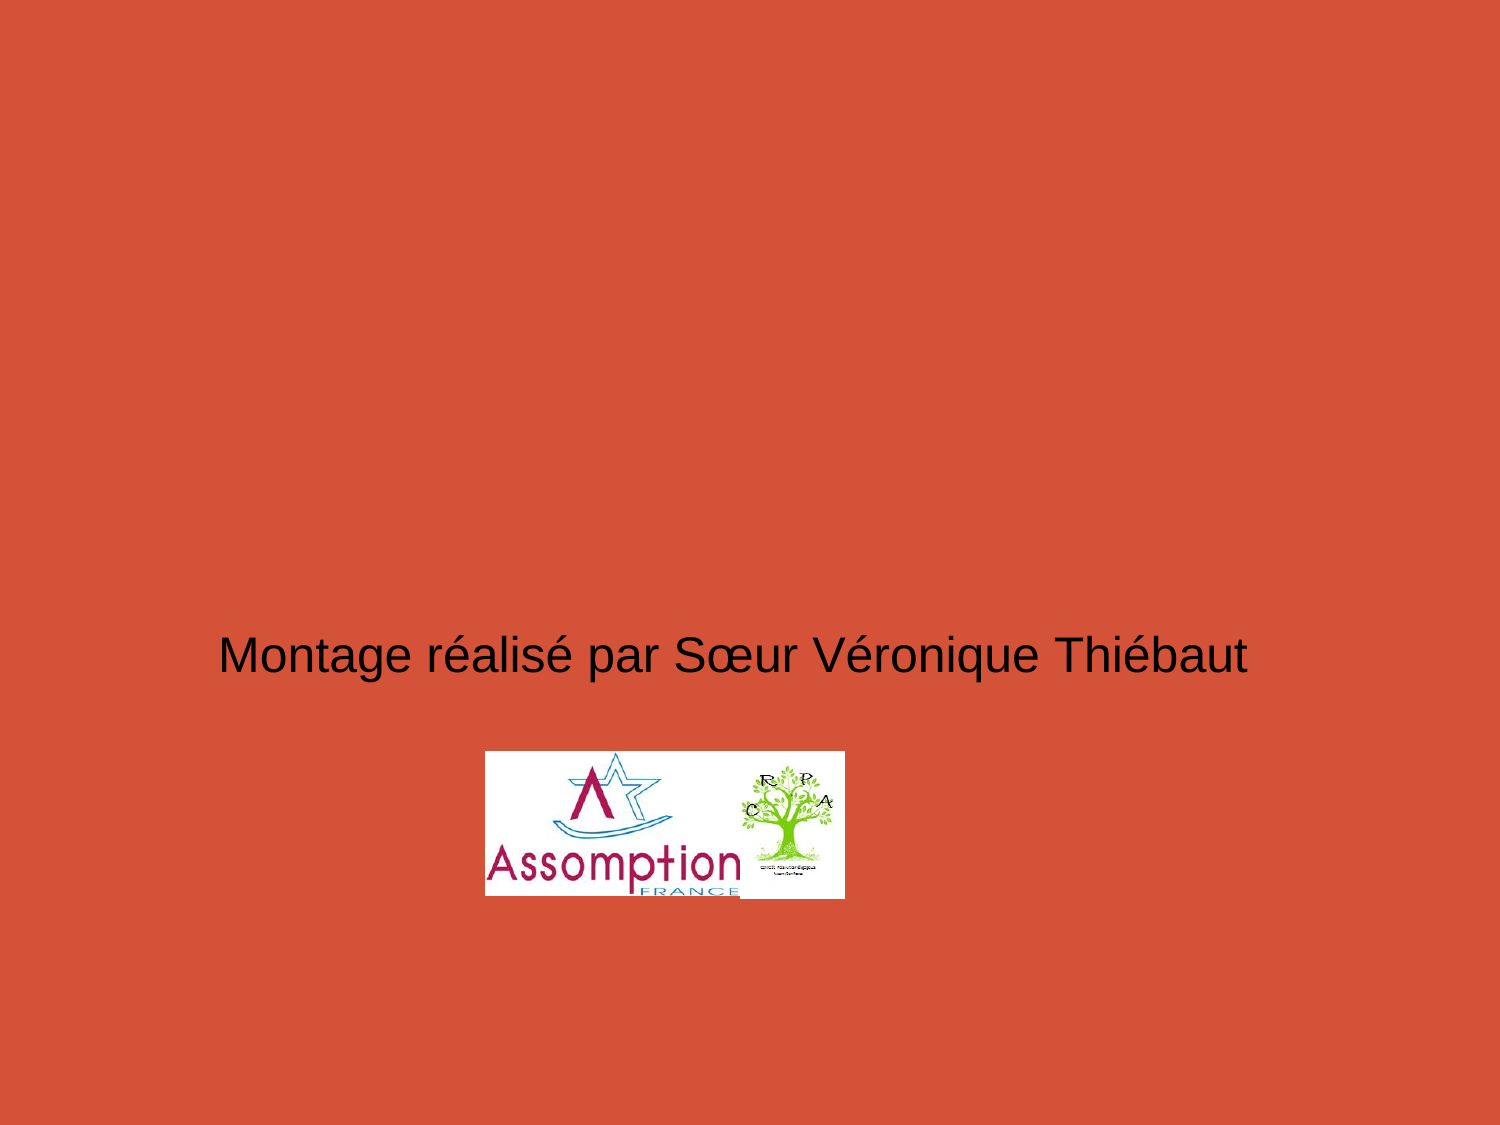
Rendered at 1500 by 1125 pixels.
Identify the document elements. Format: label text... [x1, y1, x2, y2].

picture [485, 751, 845, 899]
text_box Montage réalisé par Sœur Véronique Thiébaut [102, 615, 1379, 751]
